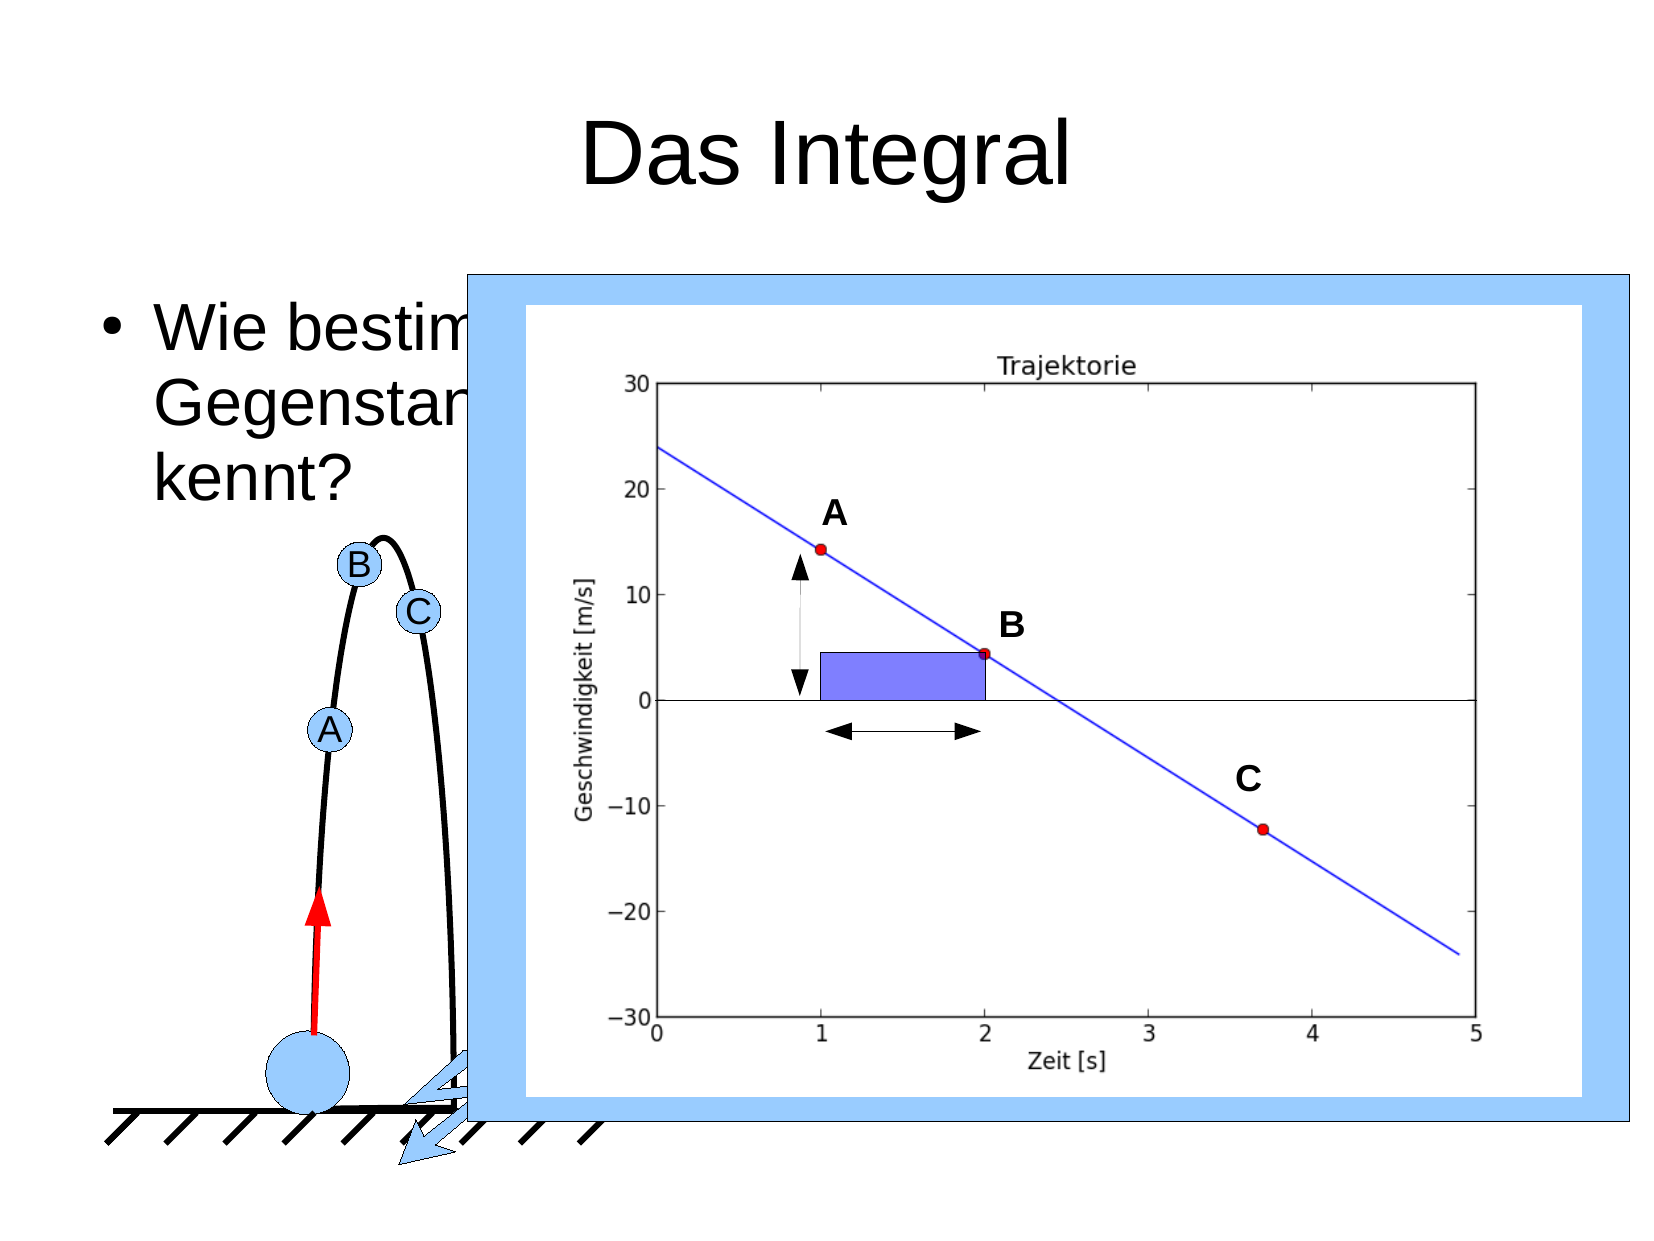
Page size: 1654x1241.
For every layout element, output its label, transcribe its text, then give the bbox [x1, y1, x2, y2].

list Wie bestimmt man die Position eines Gegenstands wenn man sein Geschwindigkeit kennt? [82, 290, 467, 1094]
text_box A [806, 484, 864, 542]
text_box A [307, 707, 353, 753]
text_box B [337, 542, 382, 587]
text_box B [983, 596, 1041, 654]
text_box C [1220, 750, 1277, 807]
title Das Integral [82, 56, 1571, 250]
text_box [265, 274, 1630, 1165]
picture [526, 305, 1582, 1097]
text_box C [396, 589, 441, 634]
